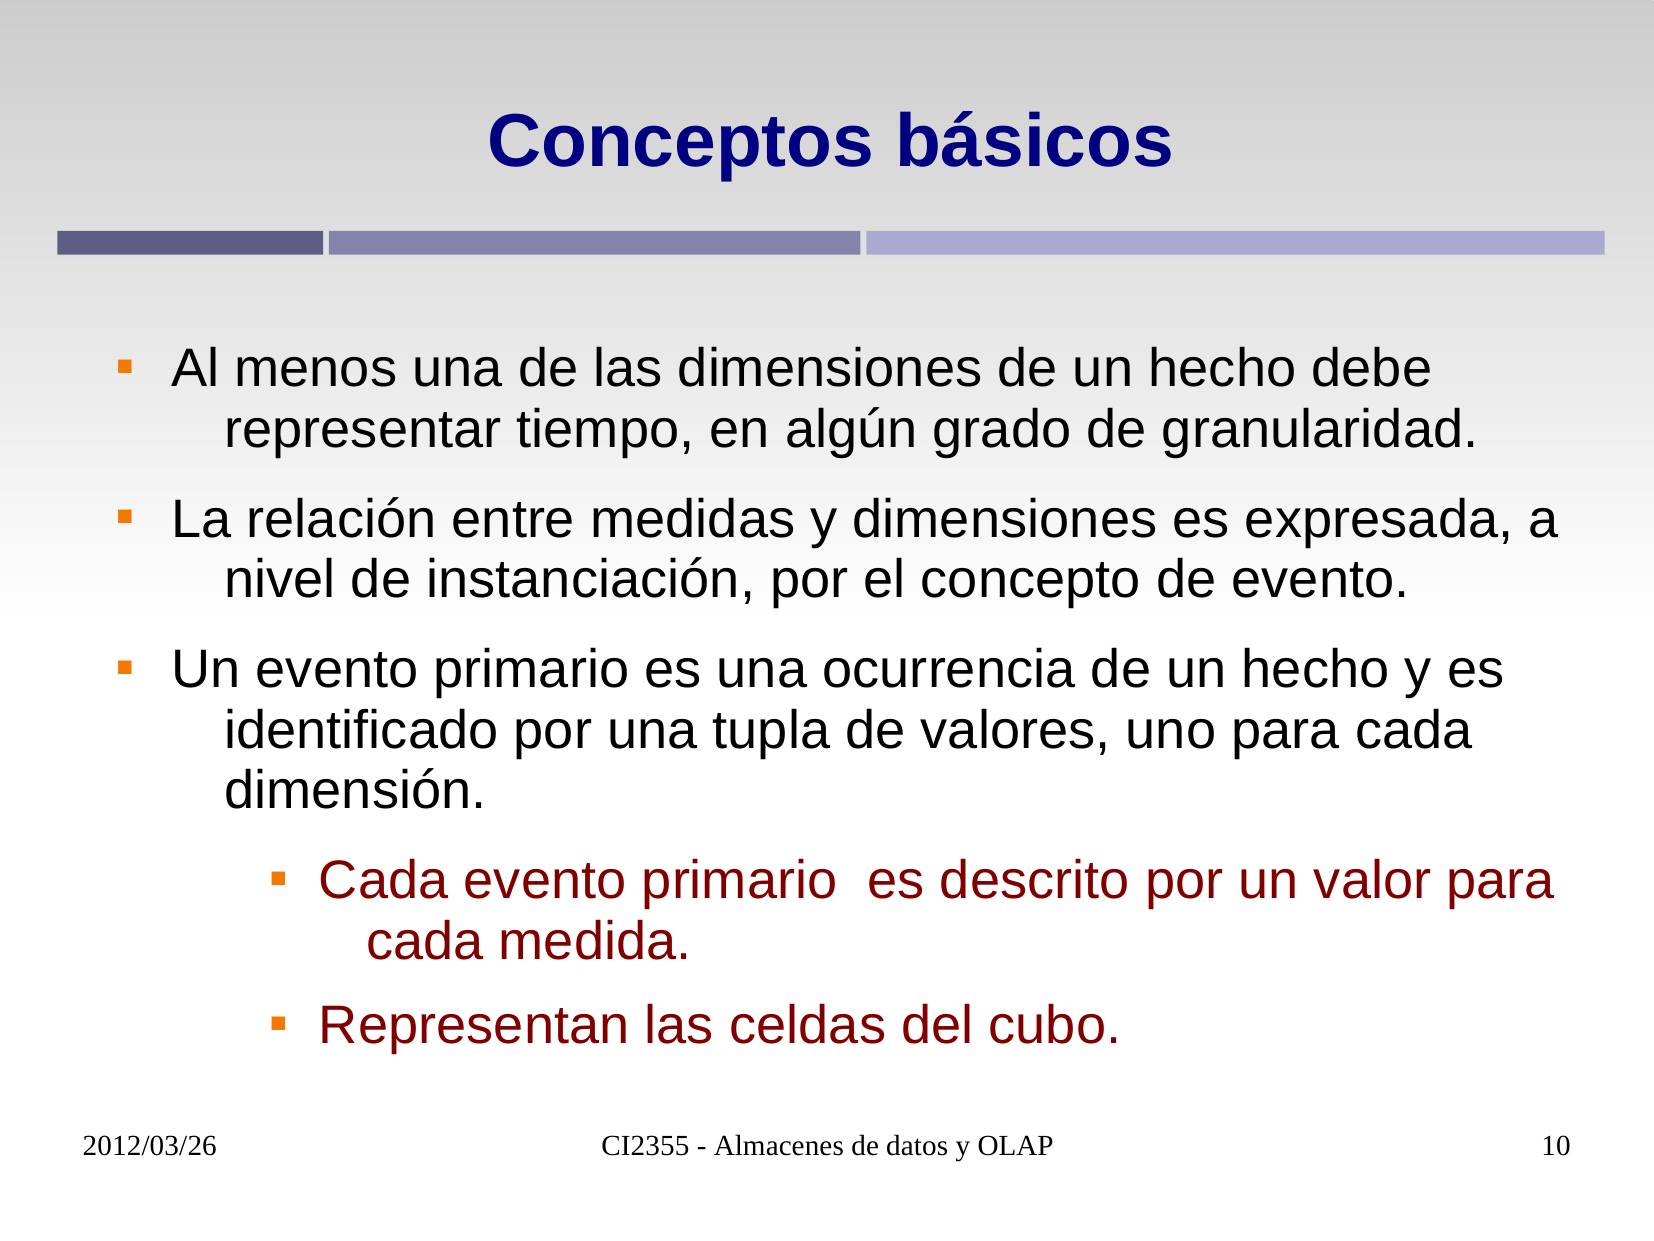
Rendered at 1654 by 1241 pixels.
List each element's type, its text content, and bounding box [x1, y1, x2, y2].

title Conceptos básicos [86, 55, 1576, 226]
list Al menos una de las dimensiones de un hecho debe representar tiempo, en algún grado de granularidad. La relación entre medidas y dimensiones es expresada, a nivel de instanciación, por el concepto de evento. Un evento primario es una ocurrencia de un hecho y es identificado por una tupla de valores, uno para cada dimensión. Cada evento primario es descrito por un valor para cada medida. Representan las celdas del cubo. [82, 337, 1571, 1109]
